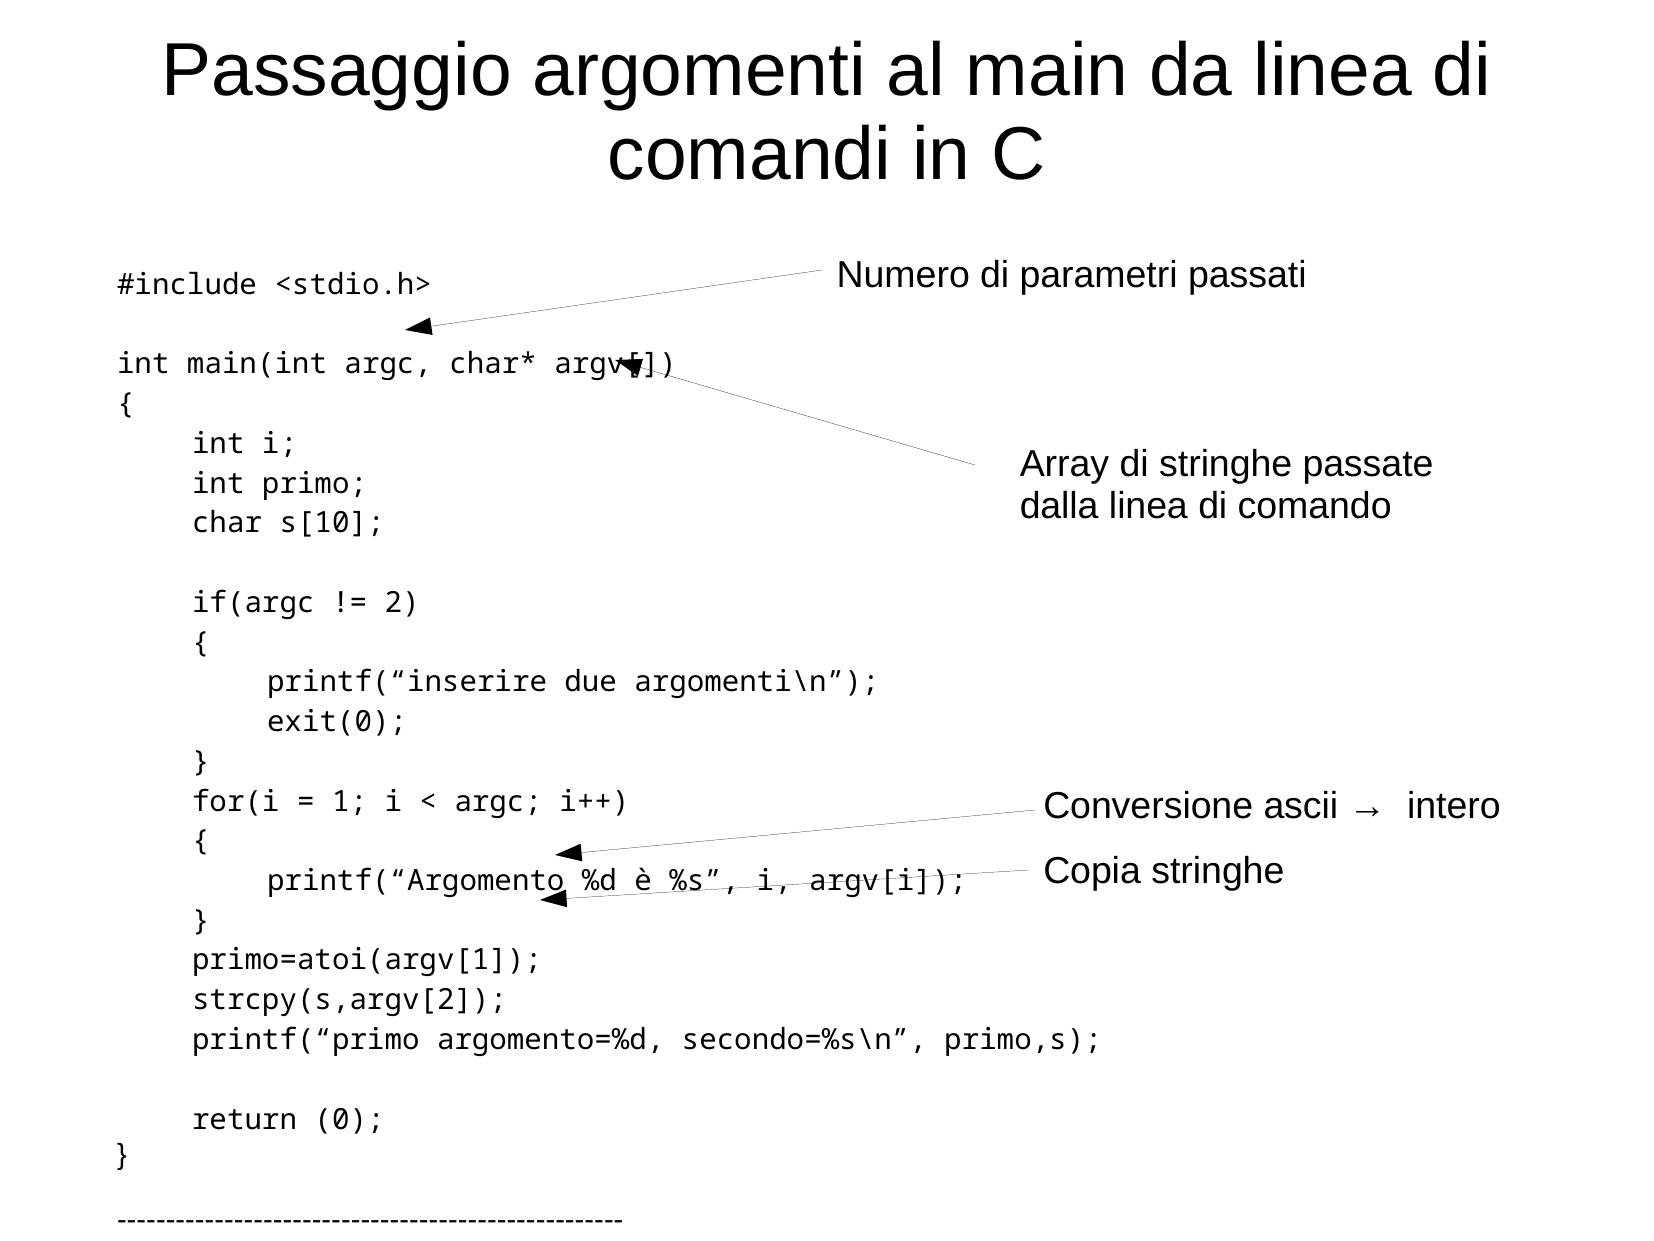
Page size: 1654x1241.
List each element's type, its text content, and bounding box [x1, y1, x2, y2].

text_box Numero di parametri passati [821, 246, 1366, 303]
text_box Conversione ascii → intero [1028, 777, 1599, 835]
text_box Array di stringhe passate dalla linea di comando [1005, 435, 1471, 534]
text_box Copia stringhe [1028, 842, 1599, 900]
title Passaggio argomenti al main da linea di comandi in C [82, 8, 1571, 216]
text_box #include <stdio.h> int main(int argc, char* argv[]) { int i; int primo; char s[10]; if(argc != 2) { printf(“inserire due argomenti\n”); exit(0); } for(i = 1; i < argc; i++) { printf(“Argomento %d è %s”, i, argv[i]); } primo=atoi(argv[1]); strcpy(s,argv[2]); printf(“primo argomento=%d, secondo=%s\n”, primo,s); return (0); } ---------------------------------------------------- gcc argomenti.c ./a.out 5 aa [102, 255, 1558, 1216]
